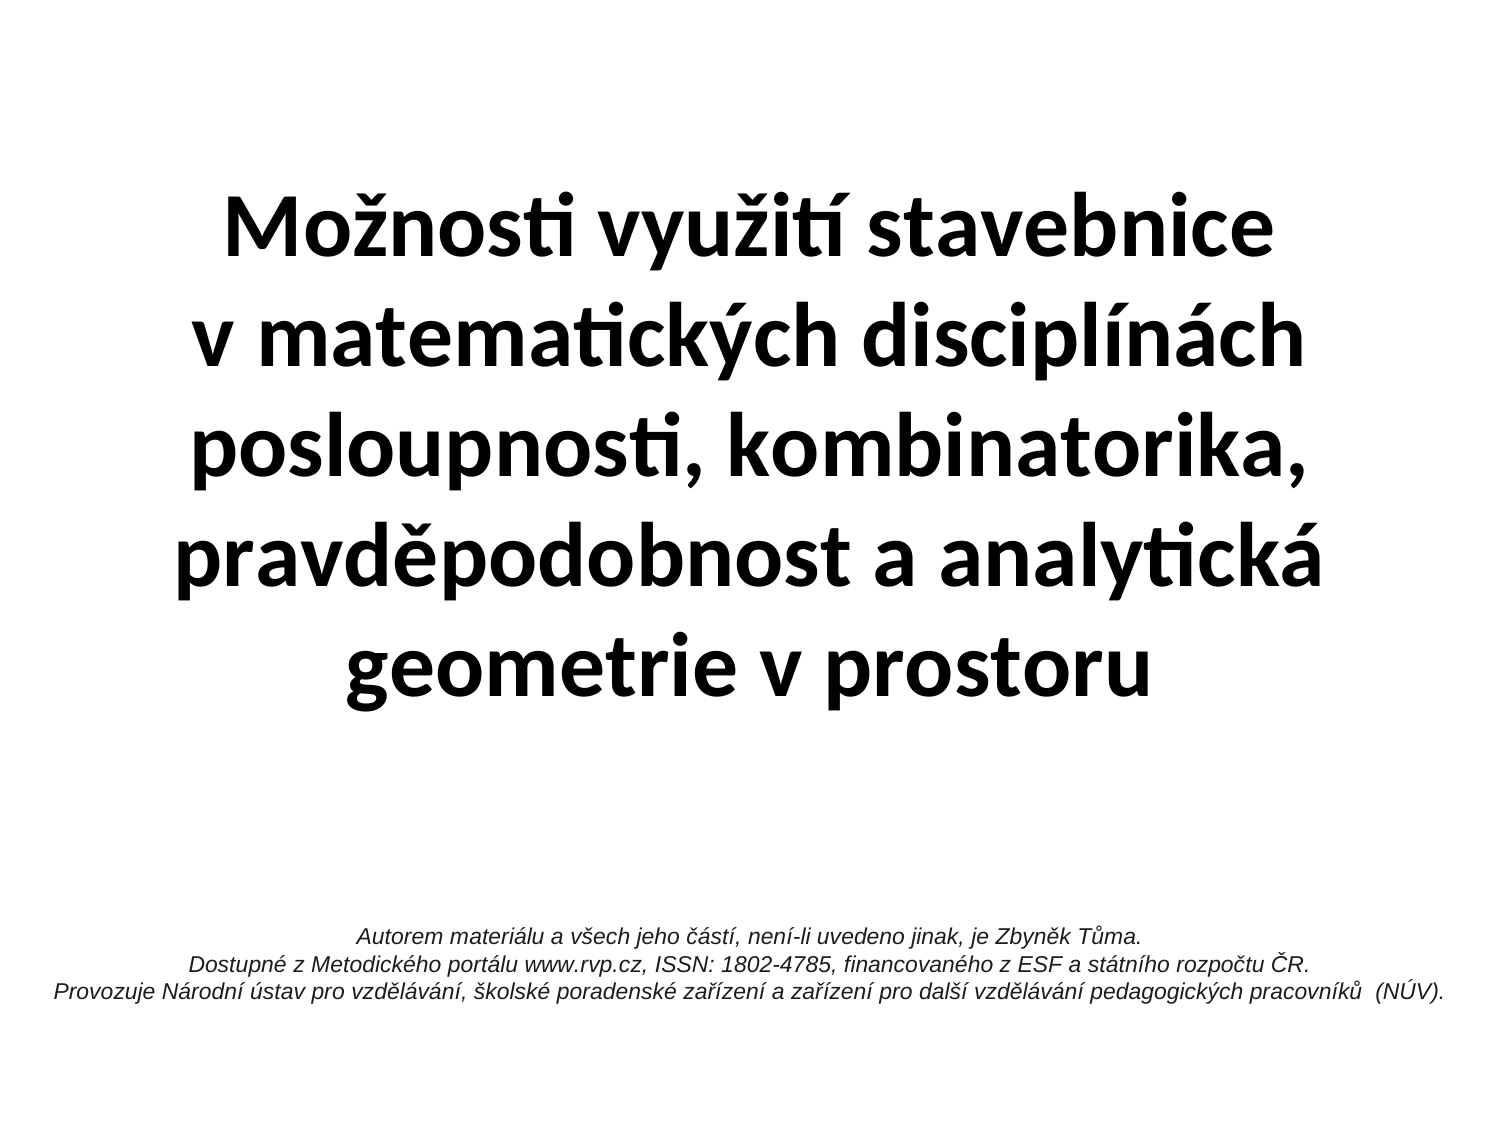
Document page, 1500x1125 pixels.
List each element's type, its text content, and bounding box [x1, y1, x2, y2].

text_box Autorem materiálu a všech jeho částí, není-li uvedeno jinak, je Zbyněk Tůma. Dostupné z Metodického portálu www.rvp.cz, ISSN: 1802-4785, financovaného z ESF a státního rozpočtu ČR. Provozuje Národní ústav pro vzdělávání, školské poradenské zařízení a zařízení pro další vzdělávání pedagogických pracovníků (NÚV). [0, 914, 1500, 1012]
title Možnosti využití stavebnice v matematických disciplínách posloupnosti, kombinatorika, pravděpodobnost a analytická geometrie v prostoru [112, 157, 1388, 722]
